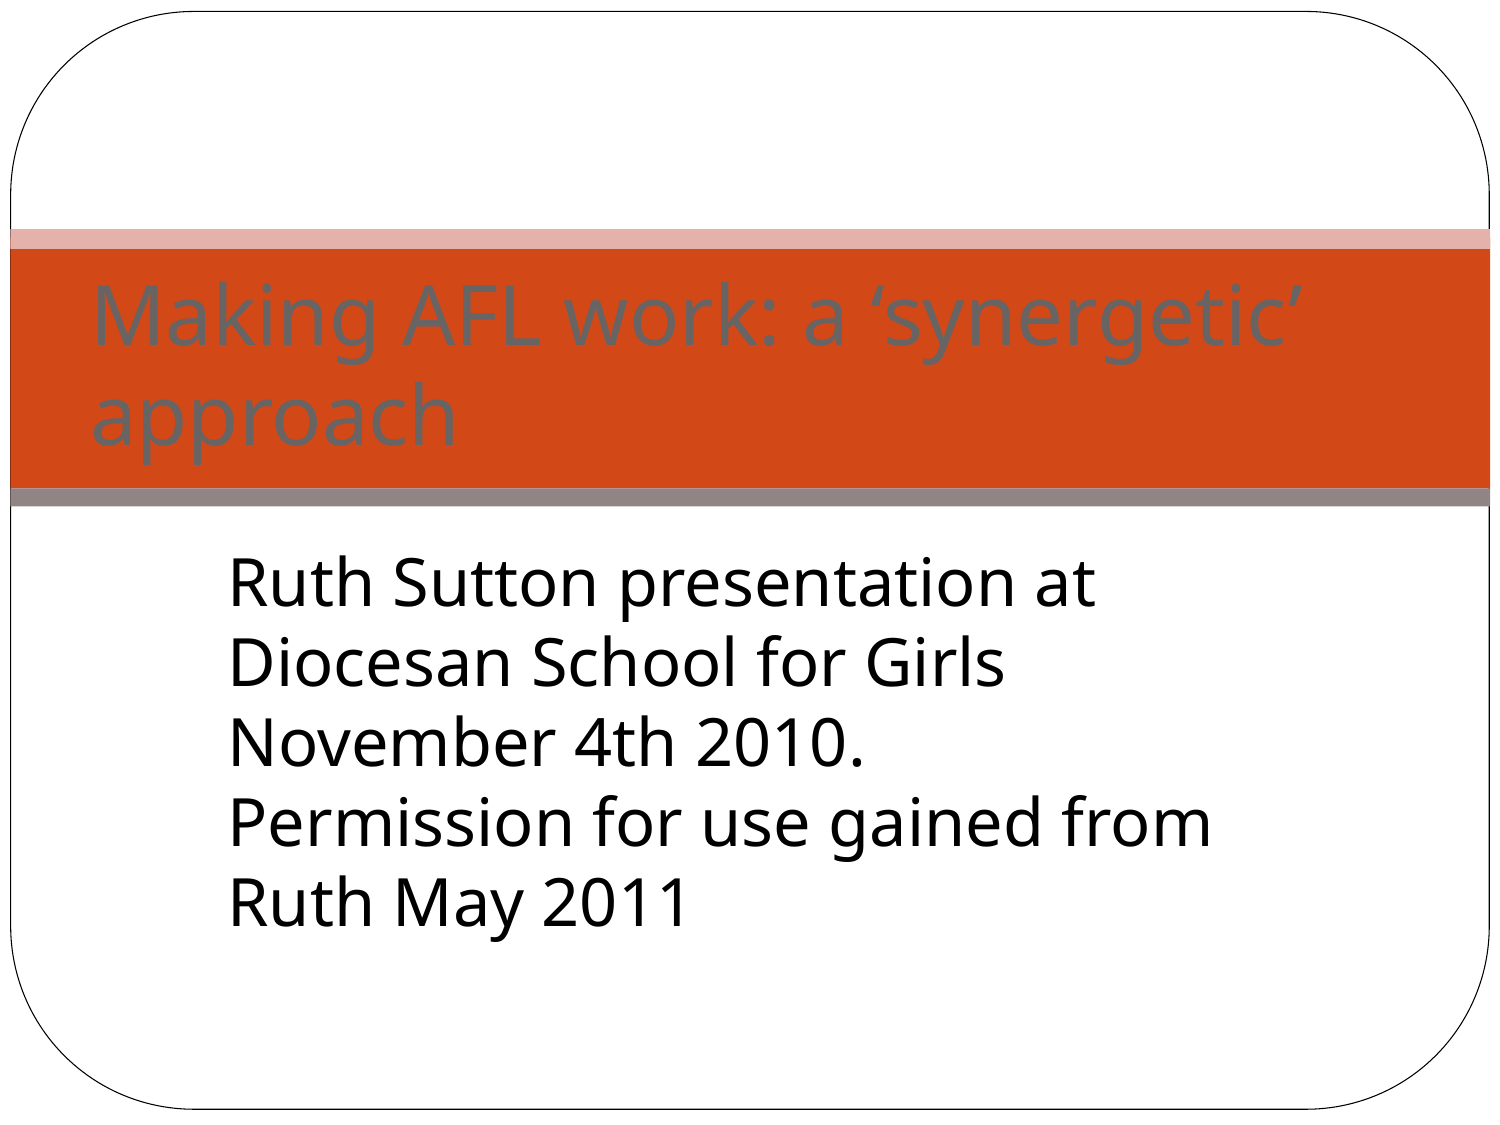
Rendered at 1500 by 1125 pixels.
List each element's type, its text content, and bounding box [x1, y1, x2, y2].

text_box Ruth Sutton presentation at Diocesan School for Girls November 4th 2010. Permission for use gained from Ruth May 2011 [212, 525, 1263, 948]
title Making AFL work: a ‘synergetic’ approach [75, 247, 1425, 489]
